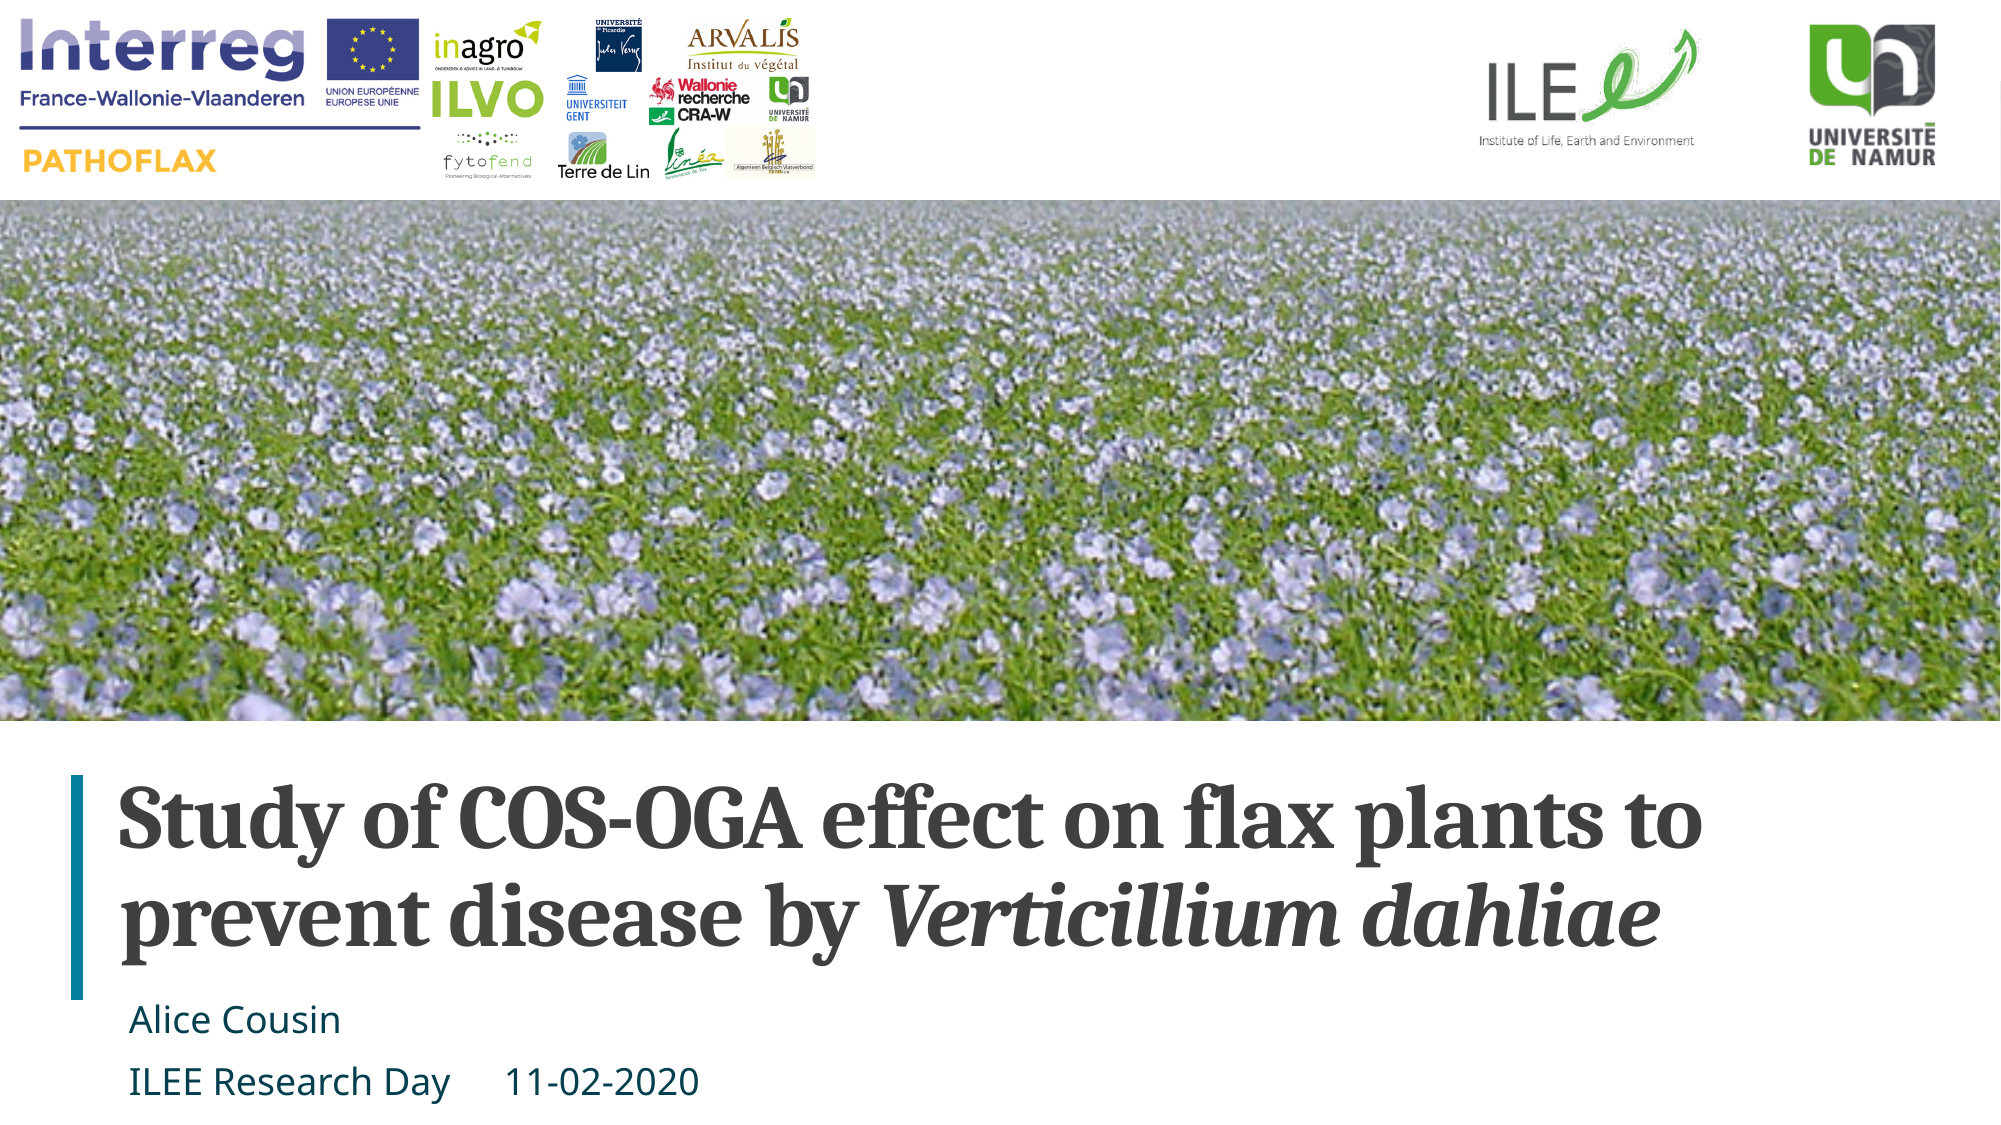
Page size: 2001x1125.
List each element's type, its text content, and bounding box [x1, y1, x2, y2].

picture [14, 18, 818, 180]
text_box [0, 0, 2000, 200]
picture [1474, 24, 1704, 151]
text_box ILEE Research Day 11-02-2020 [113, 1055, 803, 1125]
picture [1795, 10, 1950, 180]
picture [0, 200, 2000, 721]
subtitle Alice Cousin [113, 993, 413, 1055]
title Study of COS-OGA effect on flax plants to prevent disease by Verticillium dahliae [104, 759, 1845, 975]
